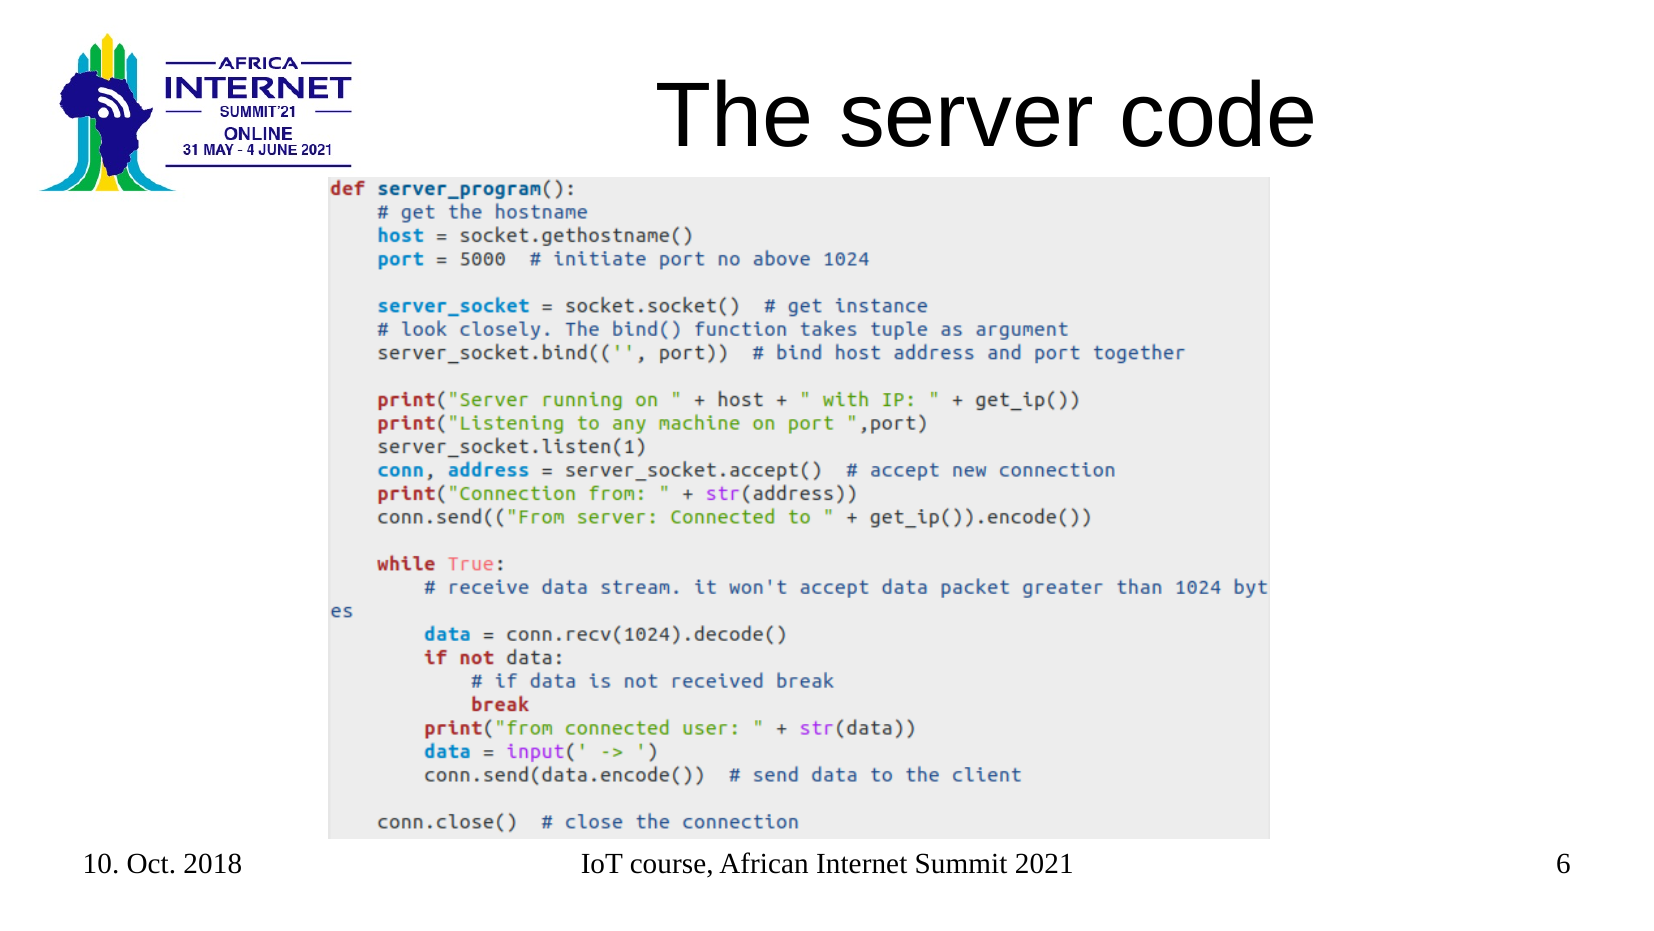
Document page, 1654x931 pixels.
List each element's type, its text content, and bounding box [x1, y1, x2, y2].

title The server code [403, 37, 1571, 193]
picture [9, 11, 1270, 839]
